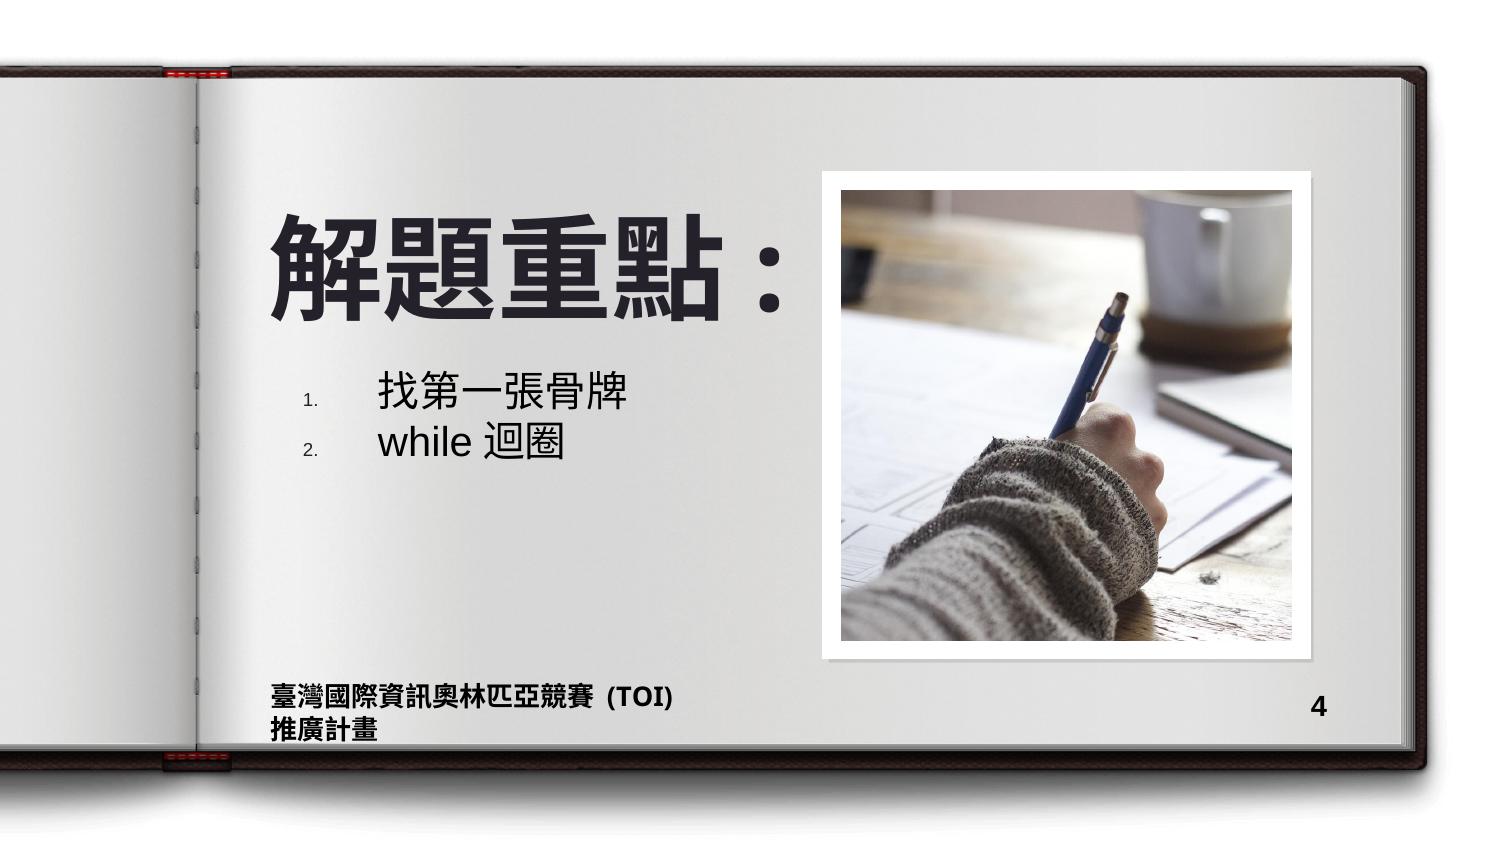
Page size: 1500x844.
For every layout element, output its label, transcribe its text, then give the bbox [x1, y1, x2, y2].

text_box [1295, 672, 1386, 737]
text_box 解題重點: [253, 158, 784, 350]
text_box 找第一張骨牌 while迴圈 [287, 349, 842, 654]
picture [841, 190, 1292, 641]
text_box [829, 178, 1314, 663]
